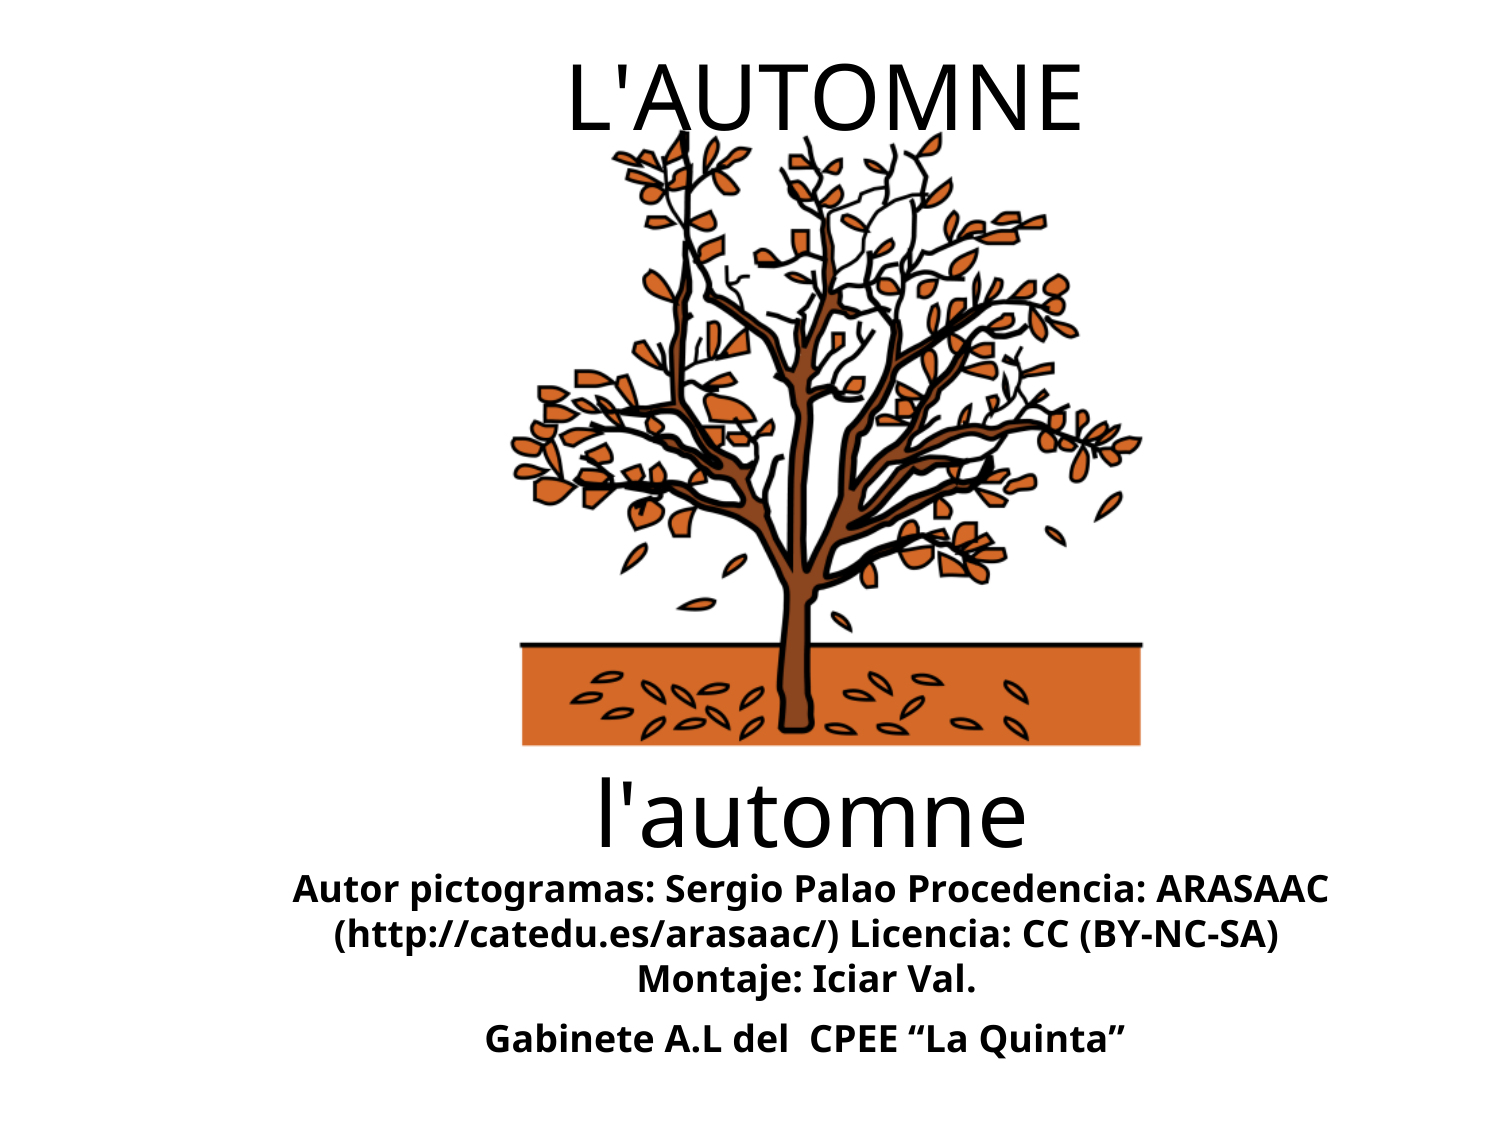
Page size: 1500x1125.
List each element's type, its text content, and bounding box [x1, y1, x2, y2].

text_box l'automne Autor pictogramas: Sergio Palao Procedencia: ARASAAC (http://catedu.es/arasaac/) Licencia: CC (BY-NC-SA) Montaje: Iciar Val. Gabinete A.L del CPEE “La Quinta” [220, 833, 1404, 985]
picture [490, 188, 1164, 775]
title L'AUTOMNE [150, 0, 1500, 188]
